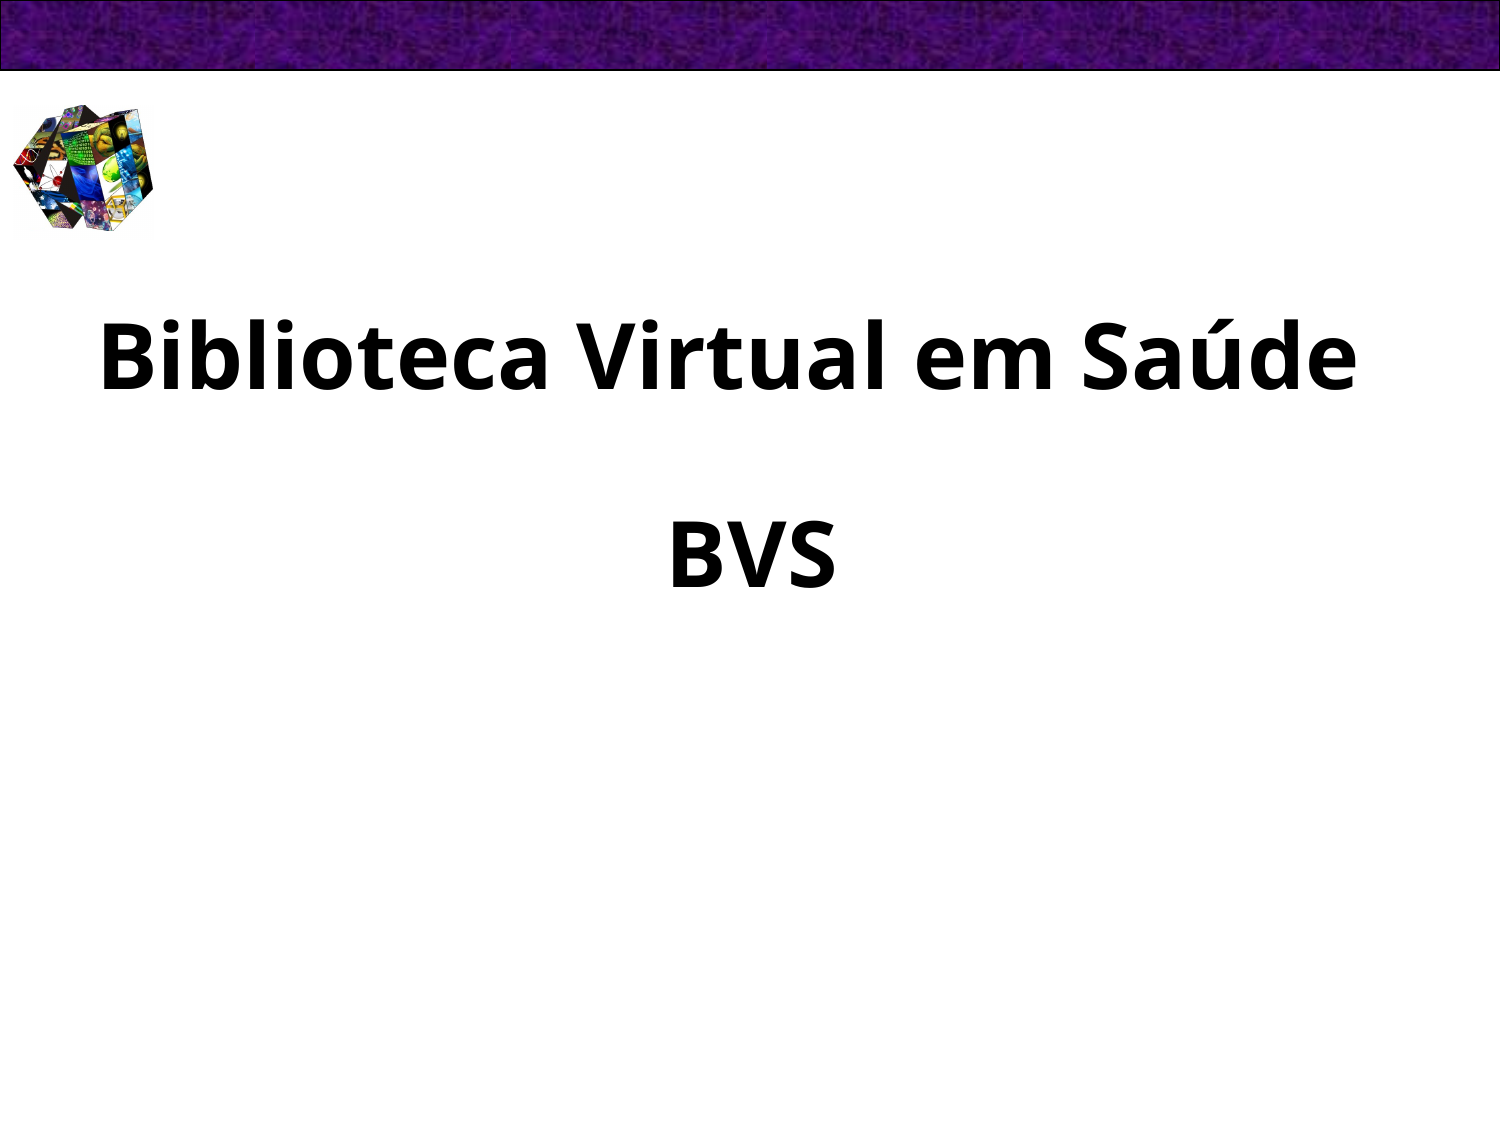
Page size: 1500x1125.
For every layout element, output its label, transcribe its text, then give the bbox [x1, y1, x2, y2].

title Biblioteca Virtual em Saúde BVS [76, 302, 1427, 705]
picture [1, 1, 1499, 69]
